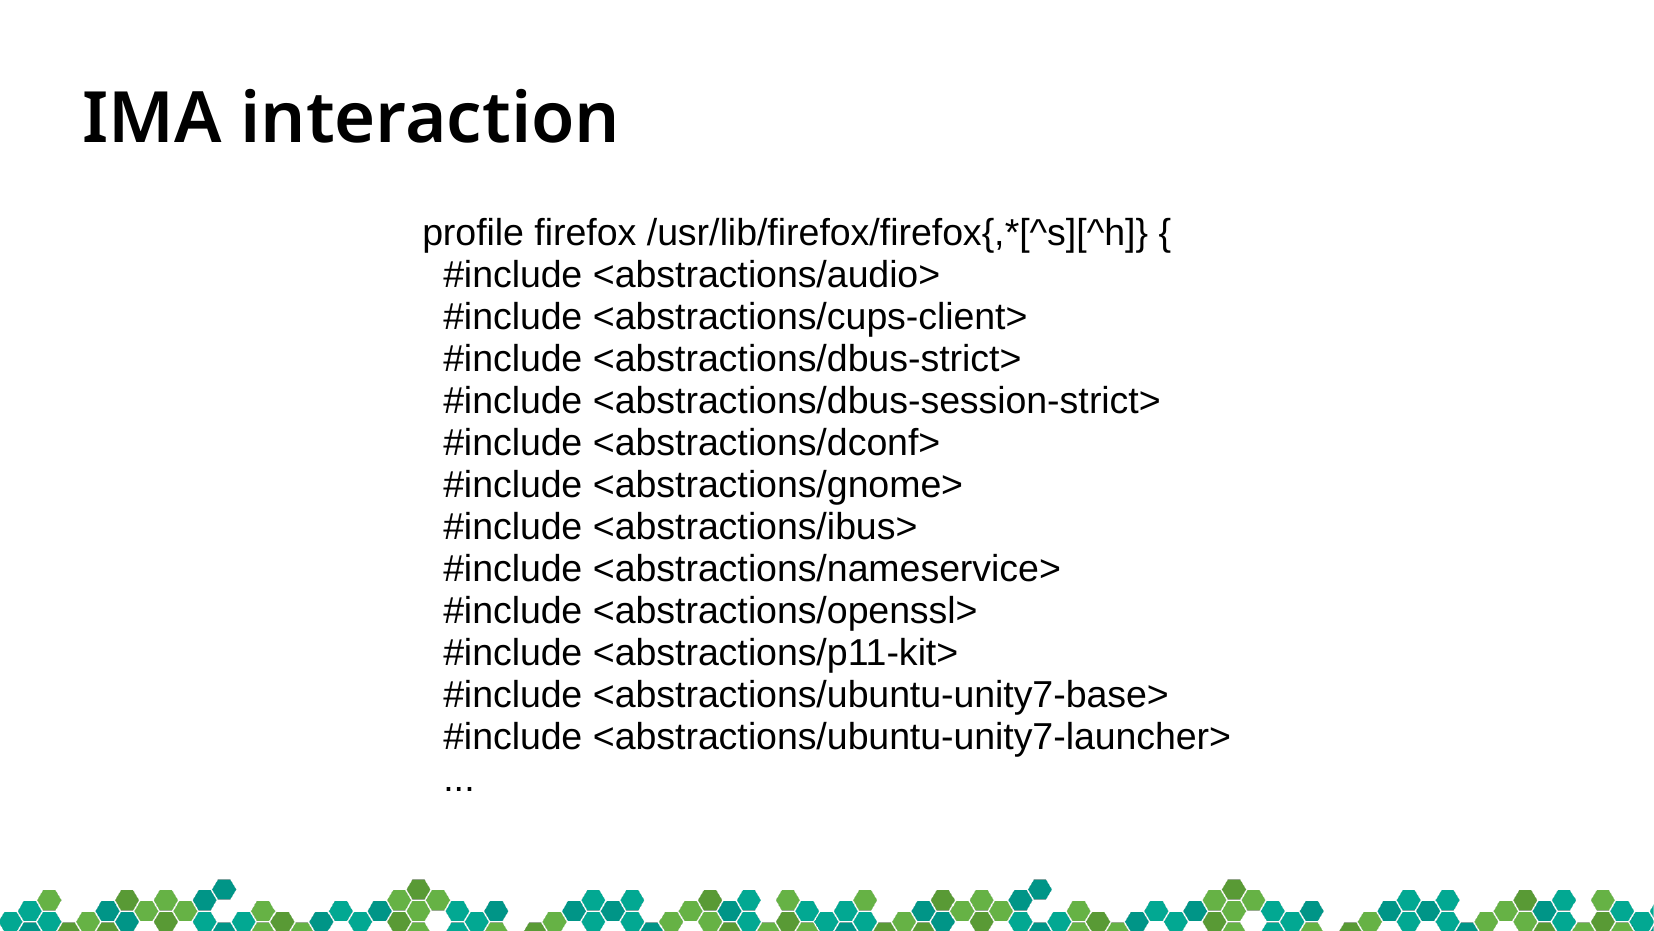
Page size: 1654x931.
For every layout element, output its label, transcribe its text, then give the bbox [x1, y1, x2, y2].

picture [0, 871, 1654, 931]
text_box profile firefox /usr/lib/firefox/firefox{,*[^s][^h]} { #include <abstractions/audio> #include <abstractions/cups-client> #include <abstractions/dbus-strict> #include <abstractions/dbus-session-strict> #include <abstractions/dconf> #include <abstractions/gnome> #include <abstractions/ibus> #include <abstractions/nameservice> #include <abstractions/openssl> #include <abstractions/p11-kit> #include <abstractions/ubuntu-unity7-base> #include <abstractions/ubuntu-unity7-launcher> ... [407, 204, 1247, 849]
title IMA interaction [82, 37, 1571, 193]
